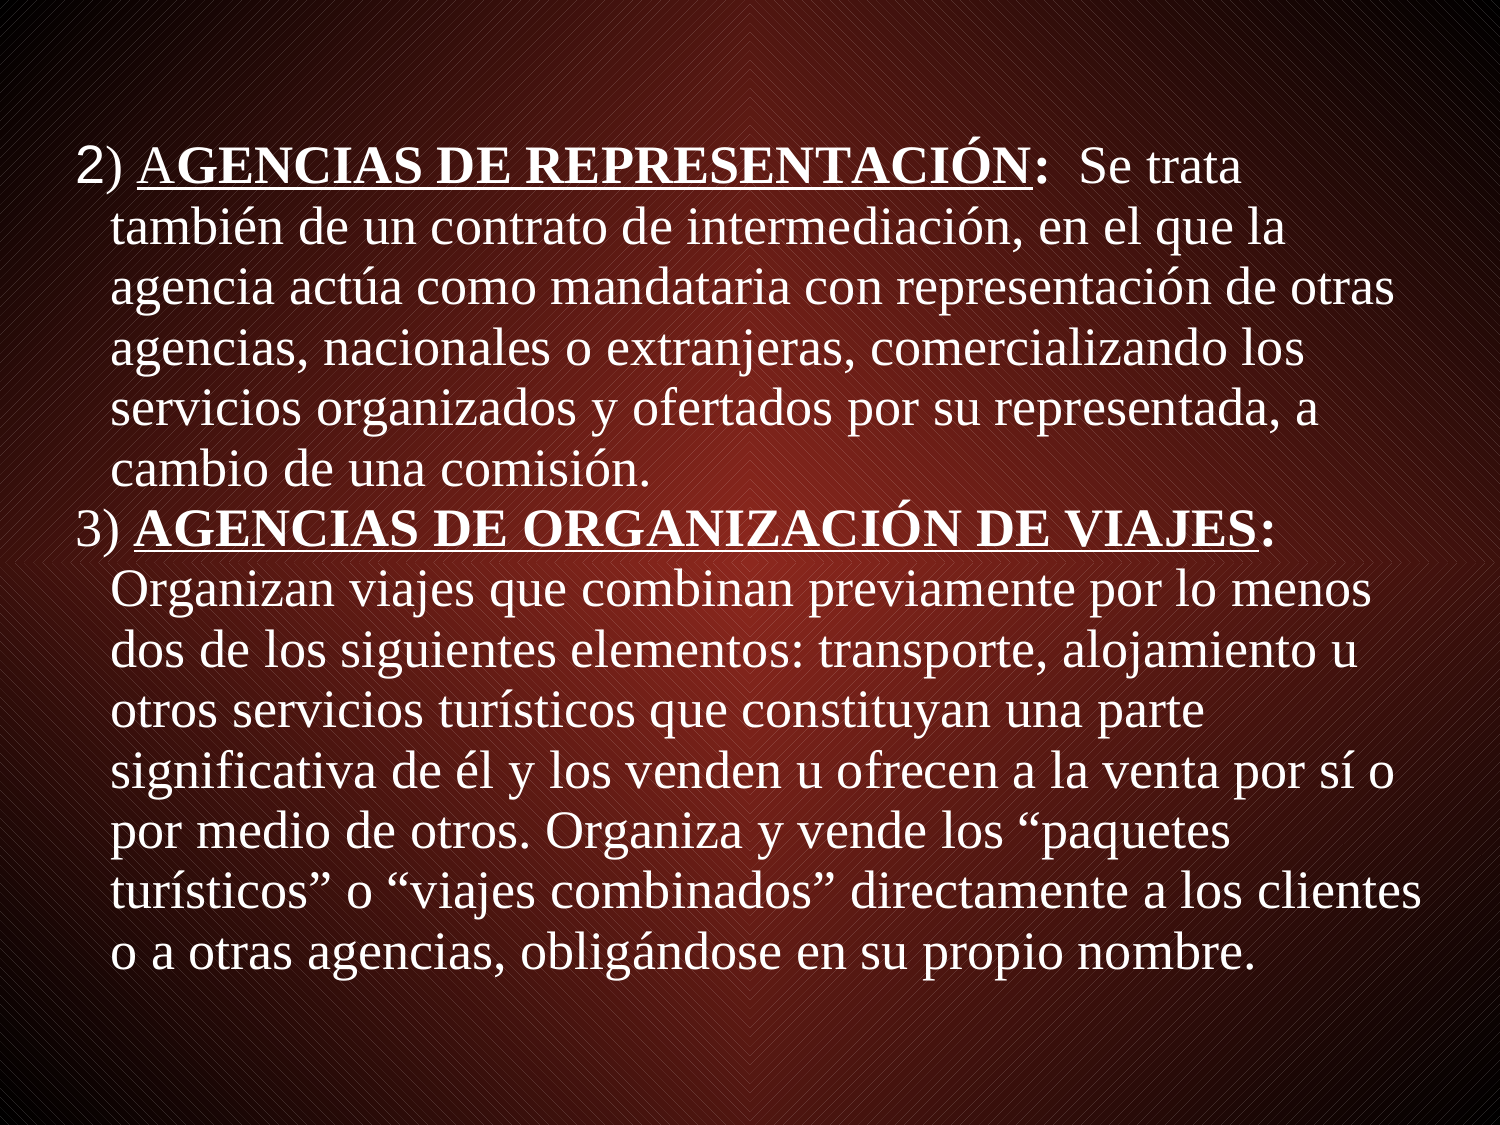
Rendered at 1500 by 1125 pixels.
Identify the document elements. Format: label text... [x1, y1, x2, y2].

text_box 2) AGENCIAS DE REPRESENTACIÓN: Se trata también de un contrato de intermediación, en el que la agencia actúa como mandataria con representación de otras agencias, nacionales o extranjeras, comercializando los servicios organizados y ofertados por su representada, a cambio de una comisión. 3) AGENCIAS DE ORGANIZACIÓN DE VIAJES: Organizan viajes que combinan previamente por lo menos dos de los siguientes elementos: transporte, alojamiento u otros servicios turísticos que constituyan una parte significativa de él y los venden u ofrecen a la venta por sí o por medio de otros. Organiza y vende los “paquetes turísticos” o “viajes combinados” directamente a los clientes o a otras agencias, obligándose en su propio nombre. [75, 3, 1426, 1110]
